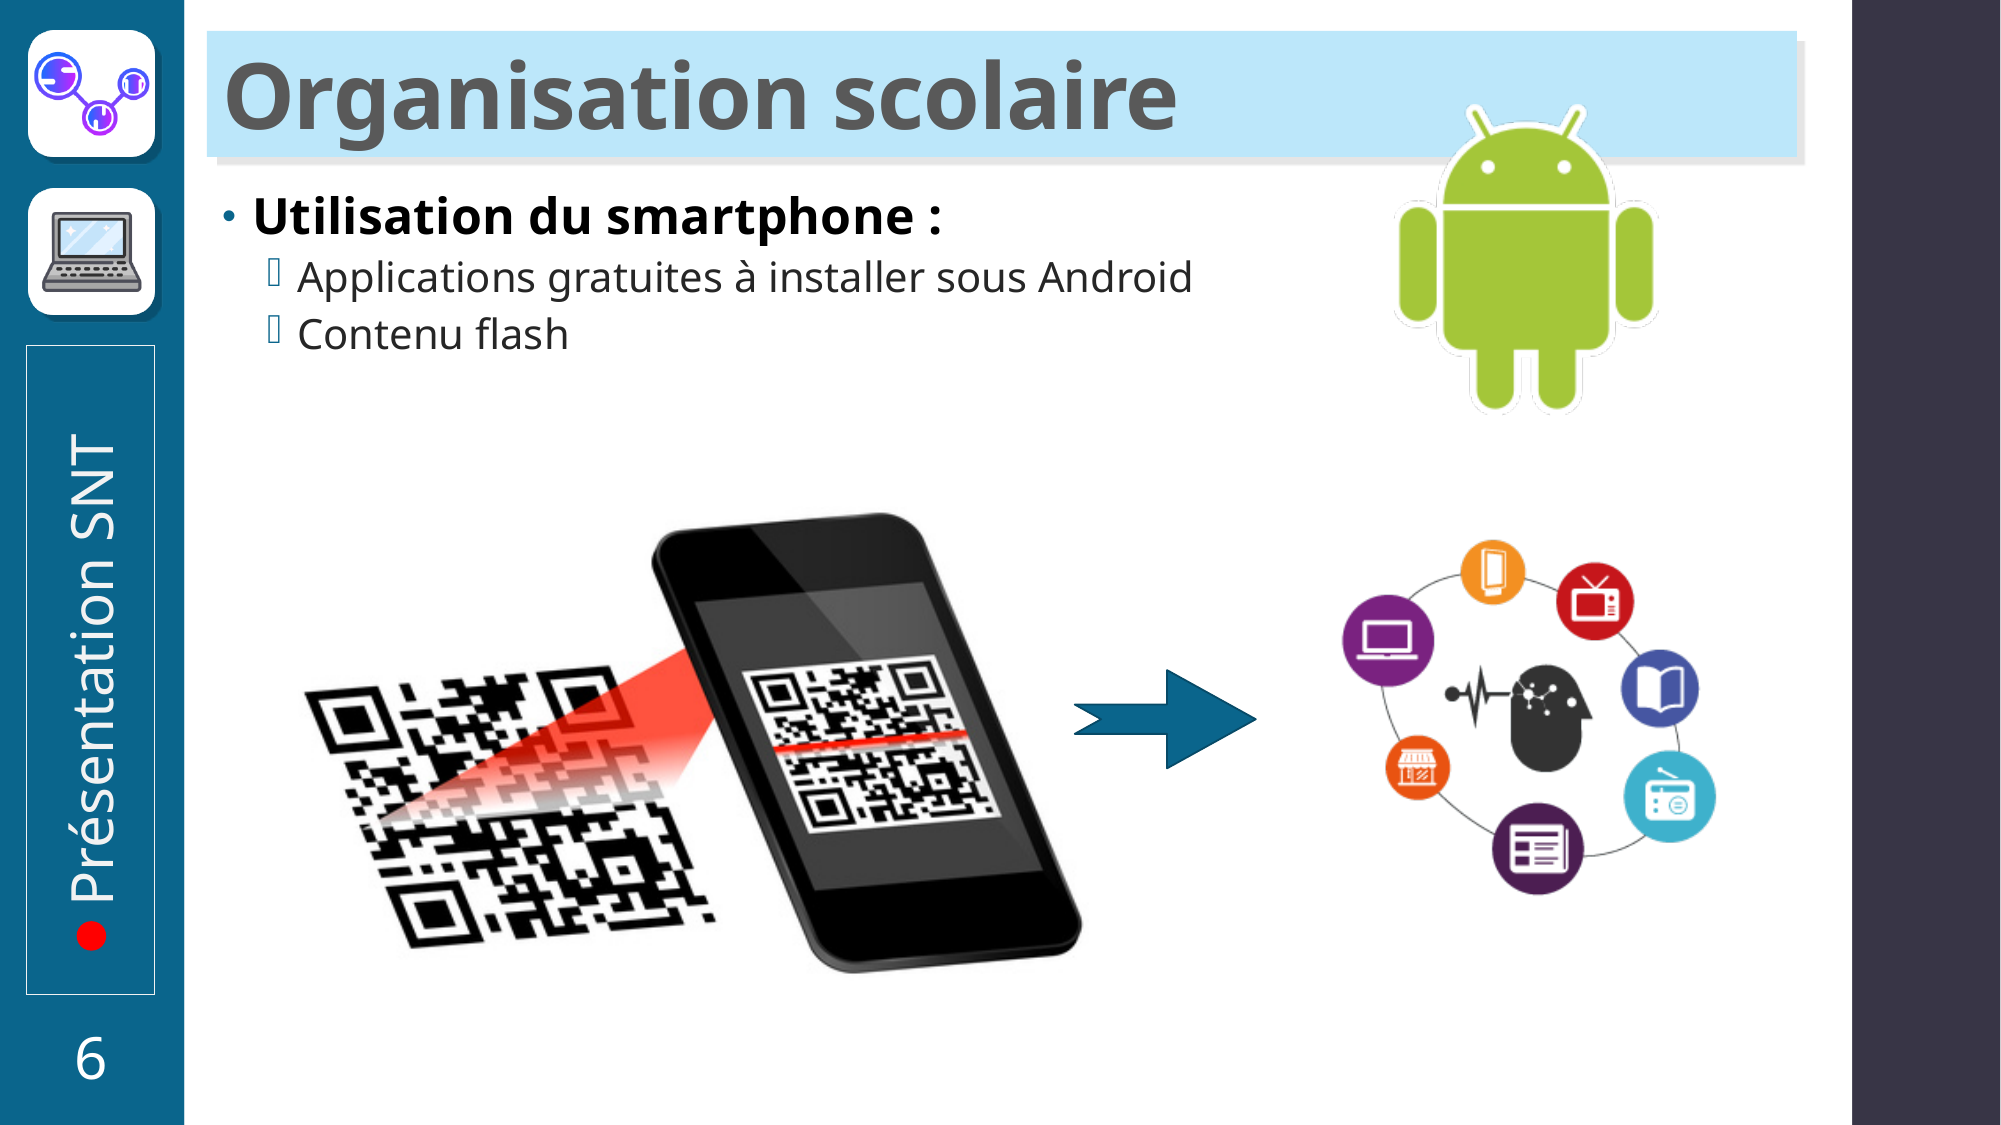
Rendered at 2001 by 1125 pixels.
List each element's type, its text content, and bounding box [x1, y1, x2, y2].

text_box [1074, 670, 1256, 769]
title Organisation scolaire [206, 30, 1797, 157]
picture [1393, 104, 1660, 416]
footer Présentation SNT [26, 345, 155, 995]
picture [29, 31, 154, 156]
picture [298, 506, 1089, 981]
list Utilisation du smartphone : Applications gratuites à installer sous Android Contenu flash [206, 181, 1797, 1110]
slide_number <numéro> [28, 1012, 155, 1110]
picture [29, 189, 154, 314]
picture [1328, 534, 1724, 904]
